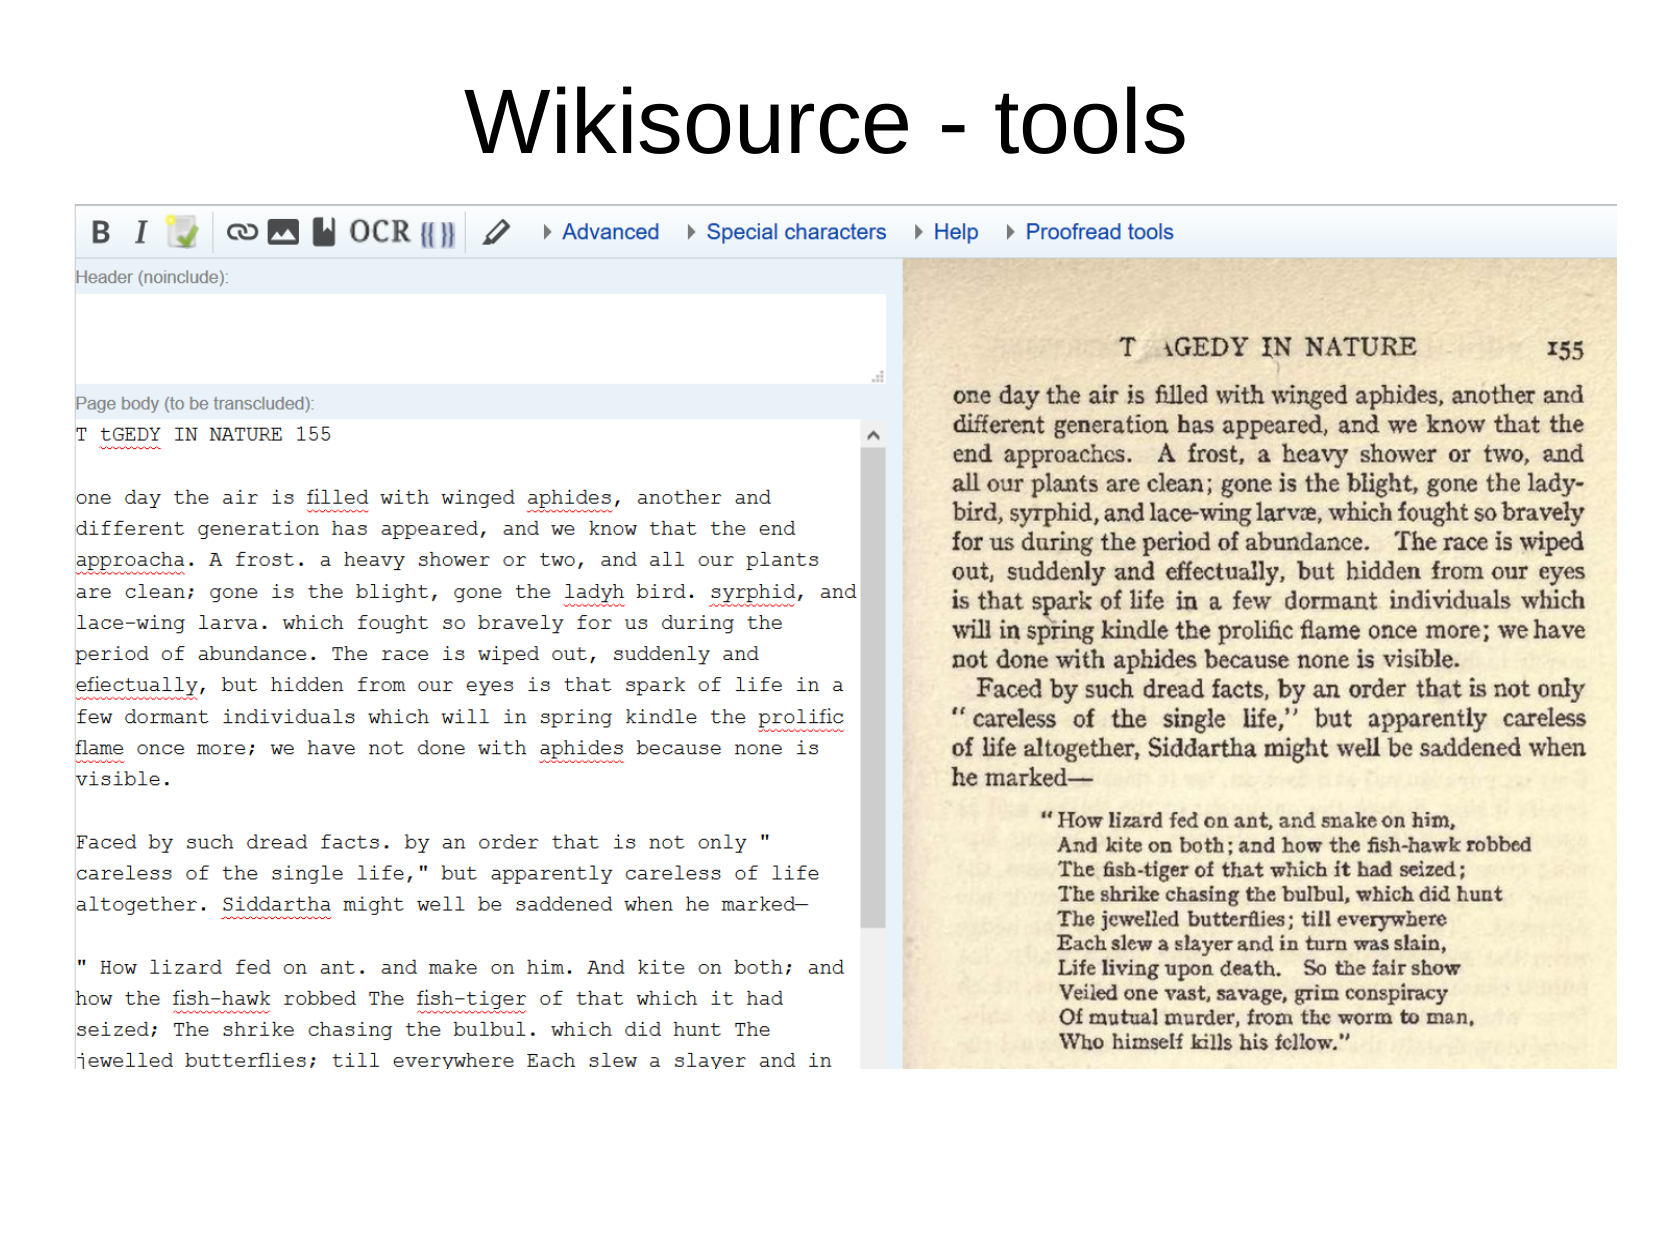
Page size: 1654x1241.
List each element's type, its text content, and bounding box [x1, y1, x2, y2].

picture [56, 204, 1617, 1069]
title Wikisource - tools [82, 49, 1571, 194]
